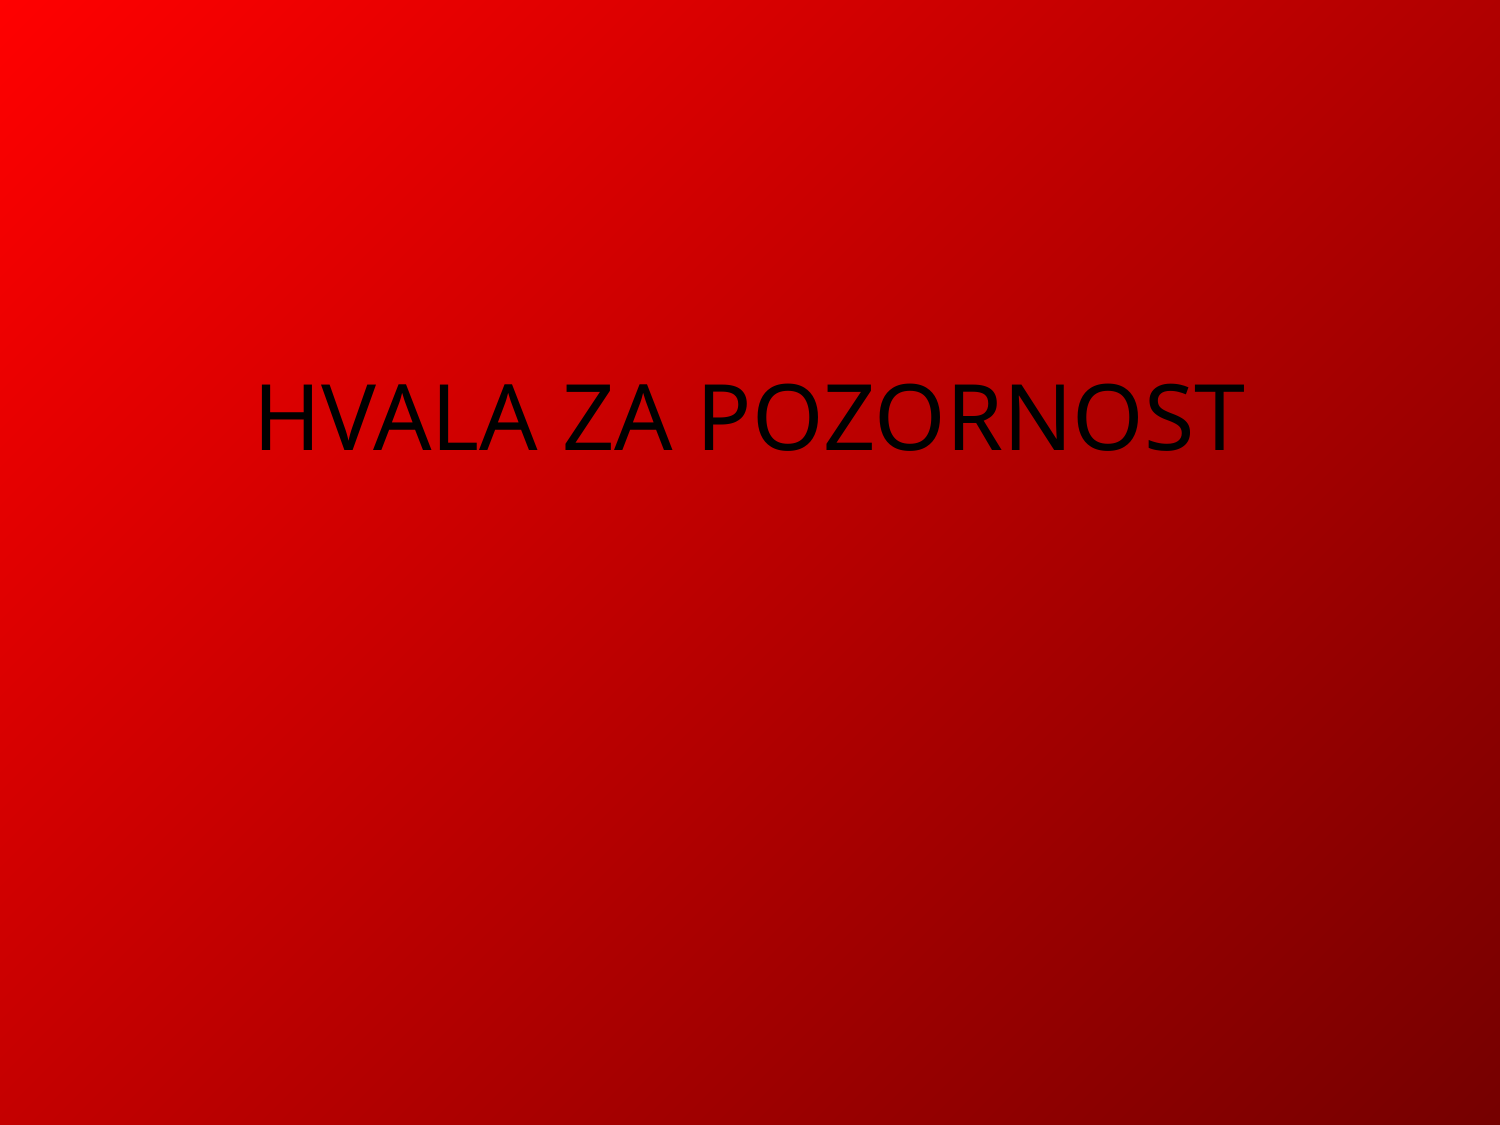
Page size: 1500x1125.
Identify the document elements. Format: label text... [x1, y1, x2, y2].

title HVALA ZA POZORNOST [112, 351, 1388, 587]
